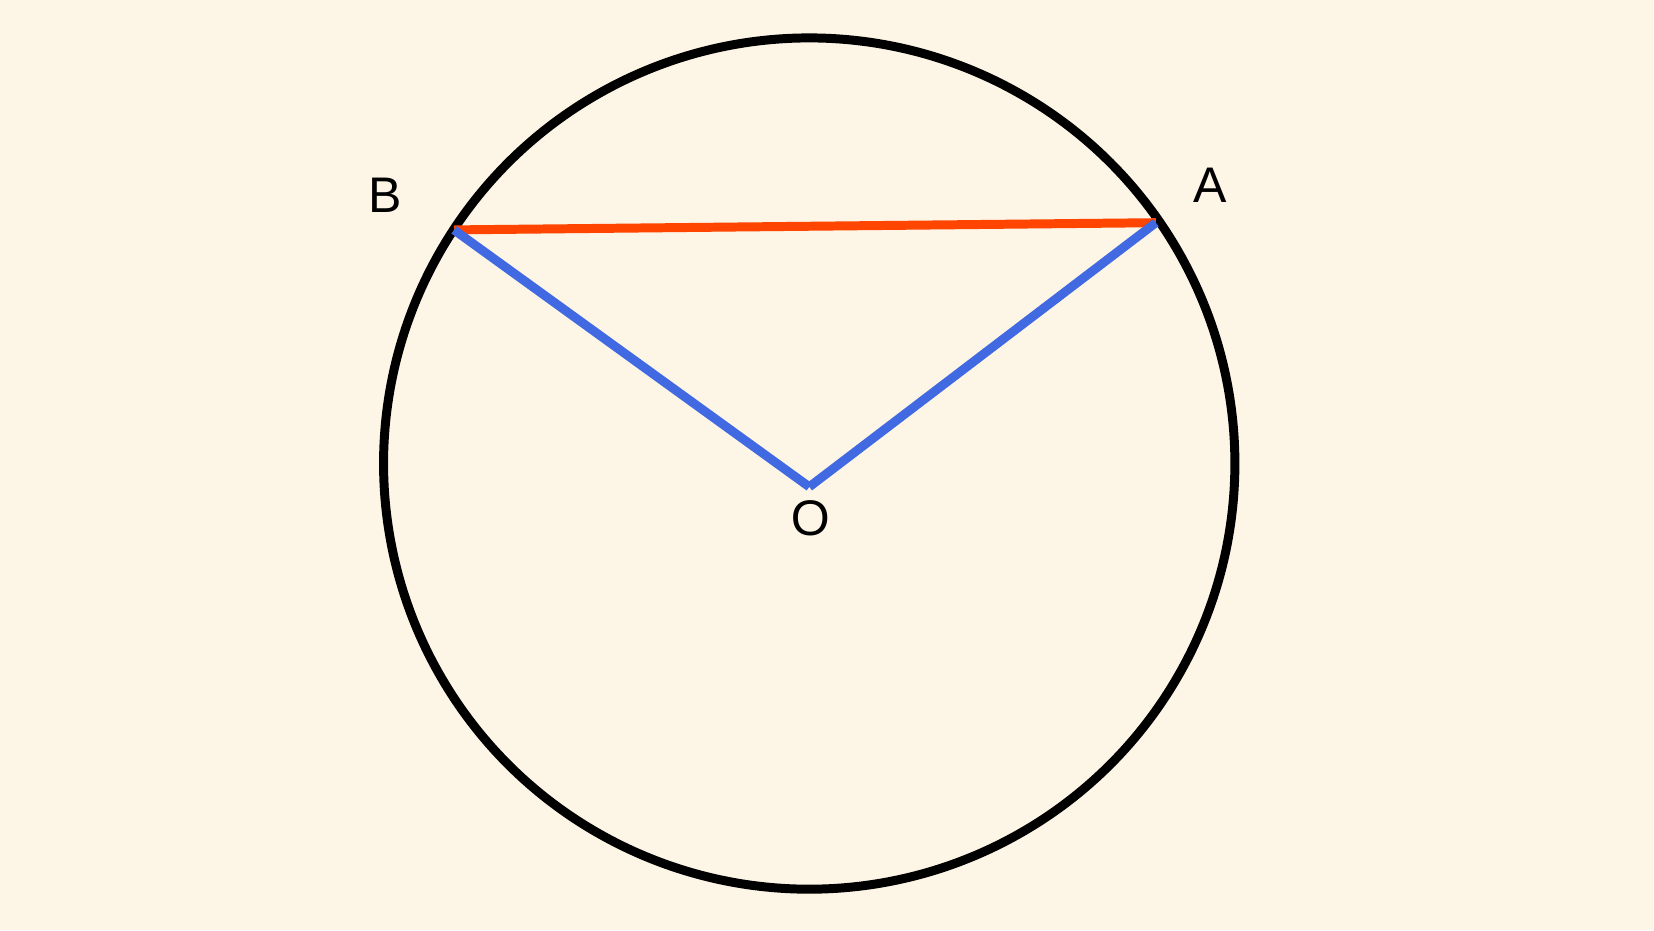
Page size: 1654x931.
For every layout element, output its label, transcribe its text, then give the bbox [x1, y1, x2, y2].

text_box A [1178, 149, 1267, 265]
text_box O [776, 483, 832, 554]
text_box B [353, 159, 442, 274]
